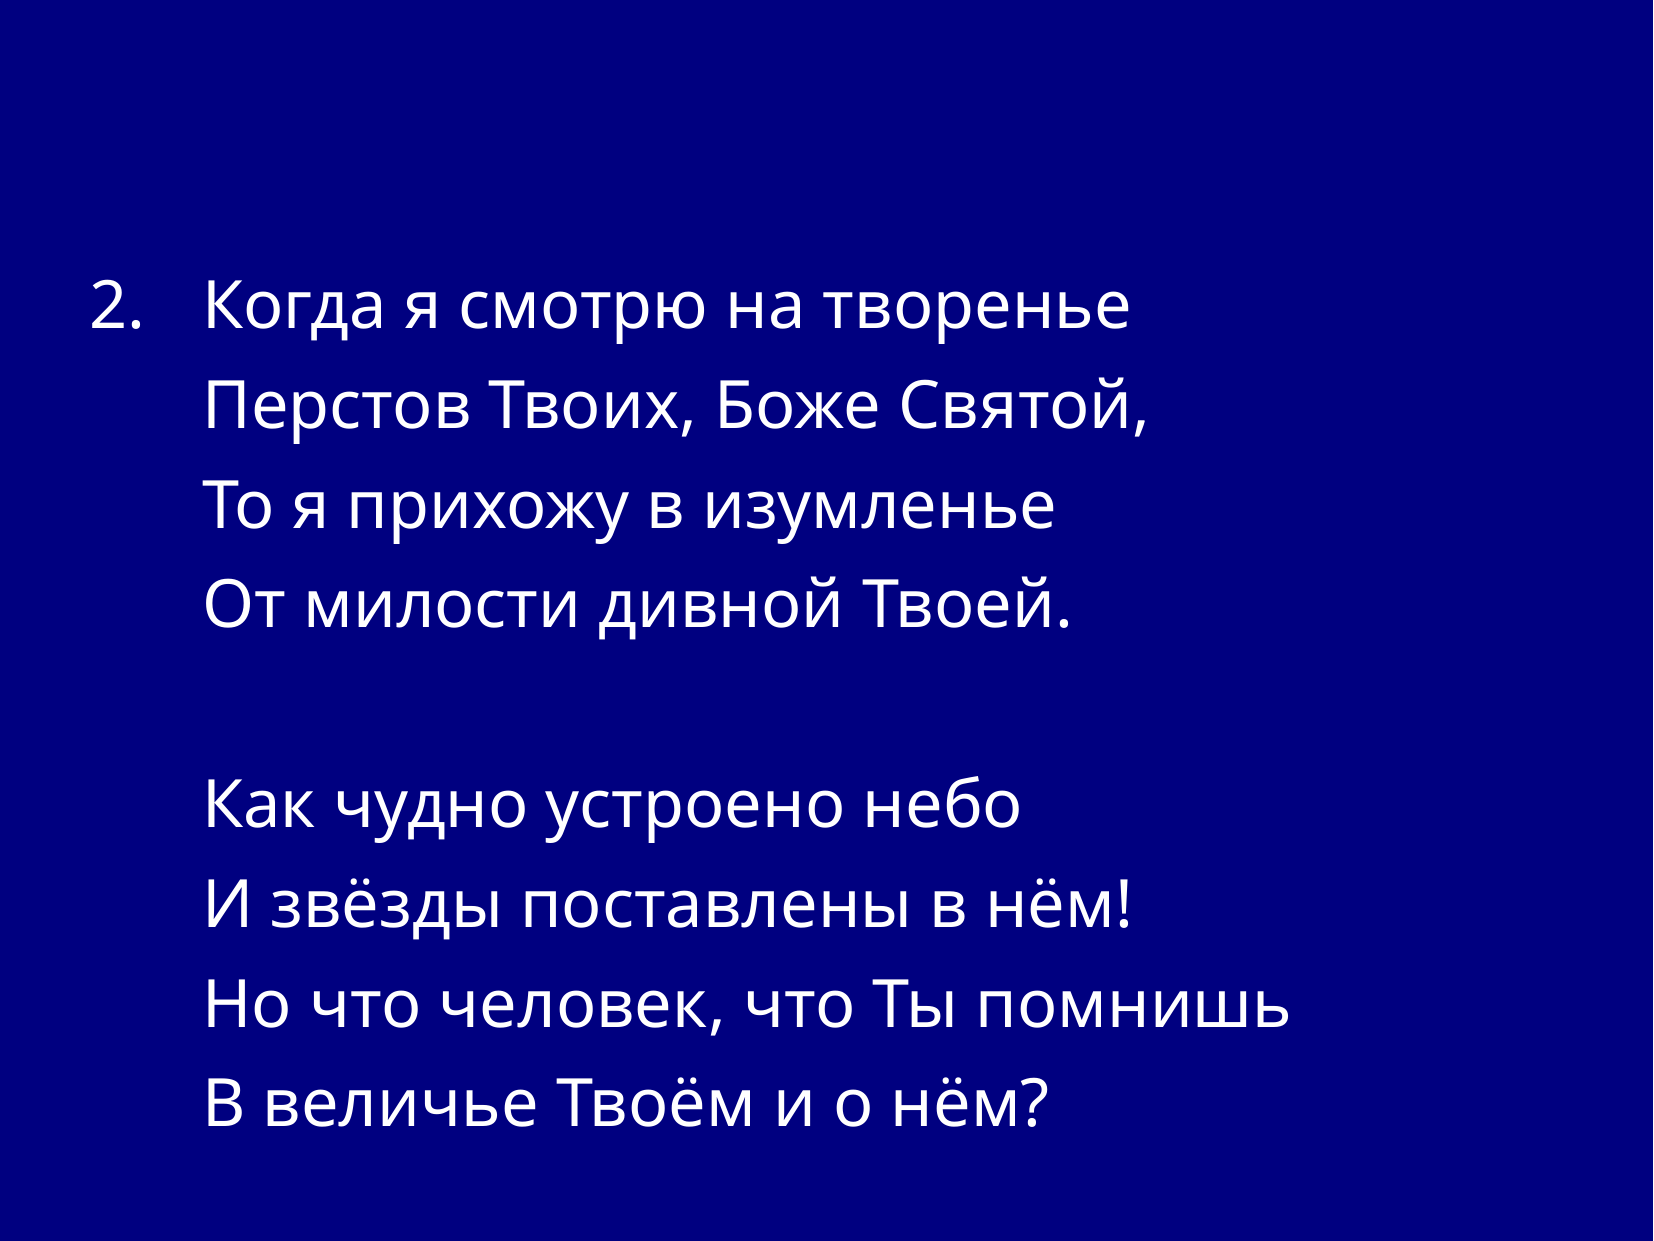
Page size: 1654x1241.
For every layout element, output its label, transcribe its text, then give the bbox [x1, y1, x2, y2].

text_box 2. Когда я смотрю на творенье Перстов Твоих, Боже Святой, То я прихожу в изумленье От милости дивной Твоей. Как чудно устроено небо И звёзды поставлены в нём! Но что человек, что Ты помнишь В величье Твоём и о нём? [75, 150, 1576, 1163]
